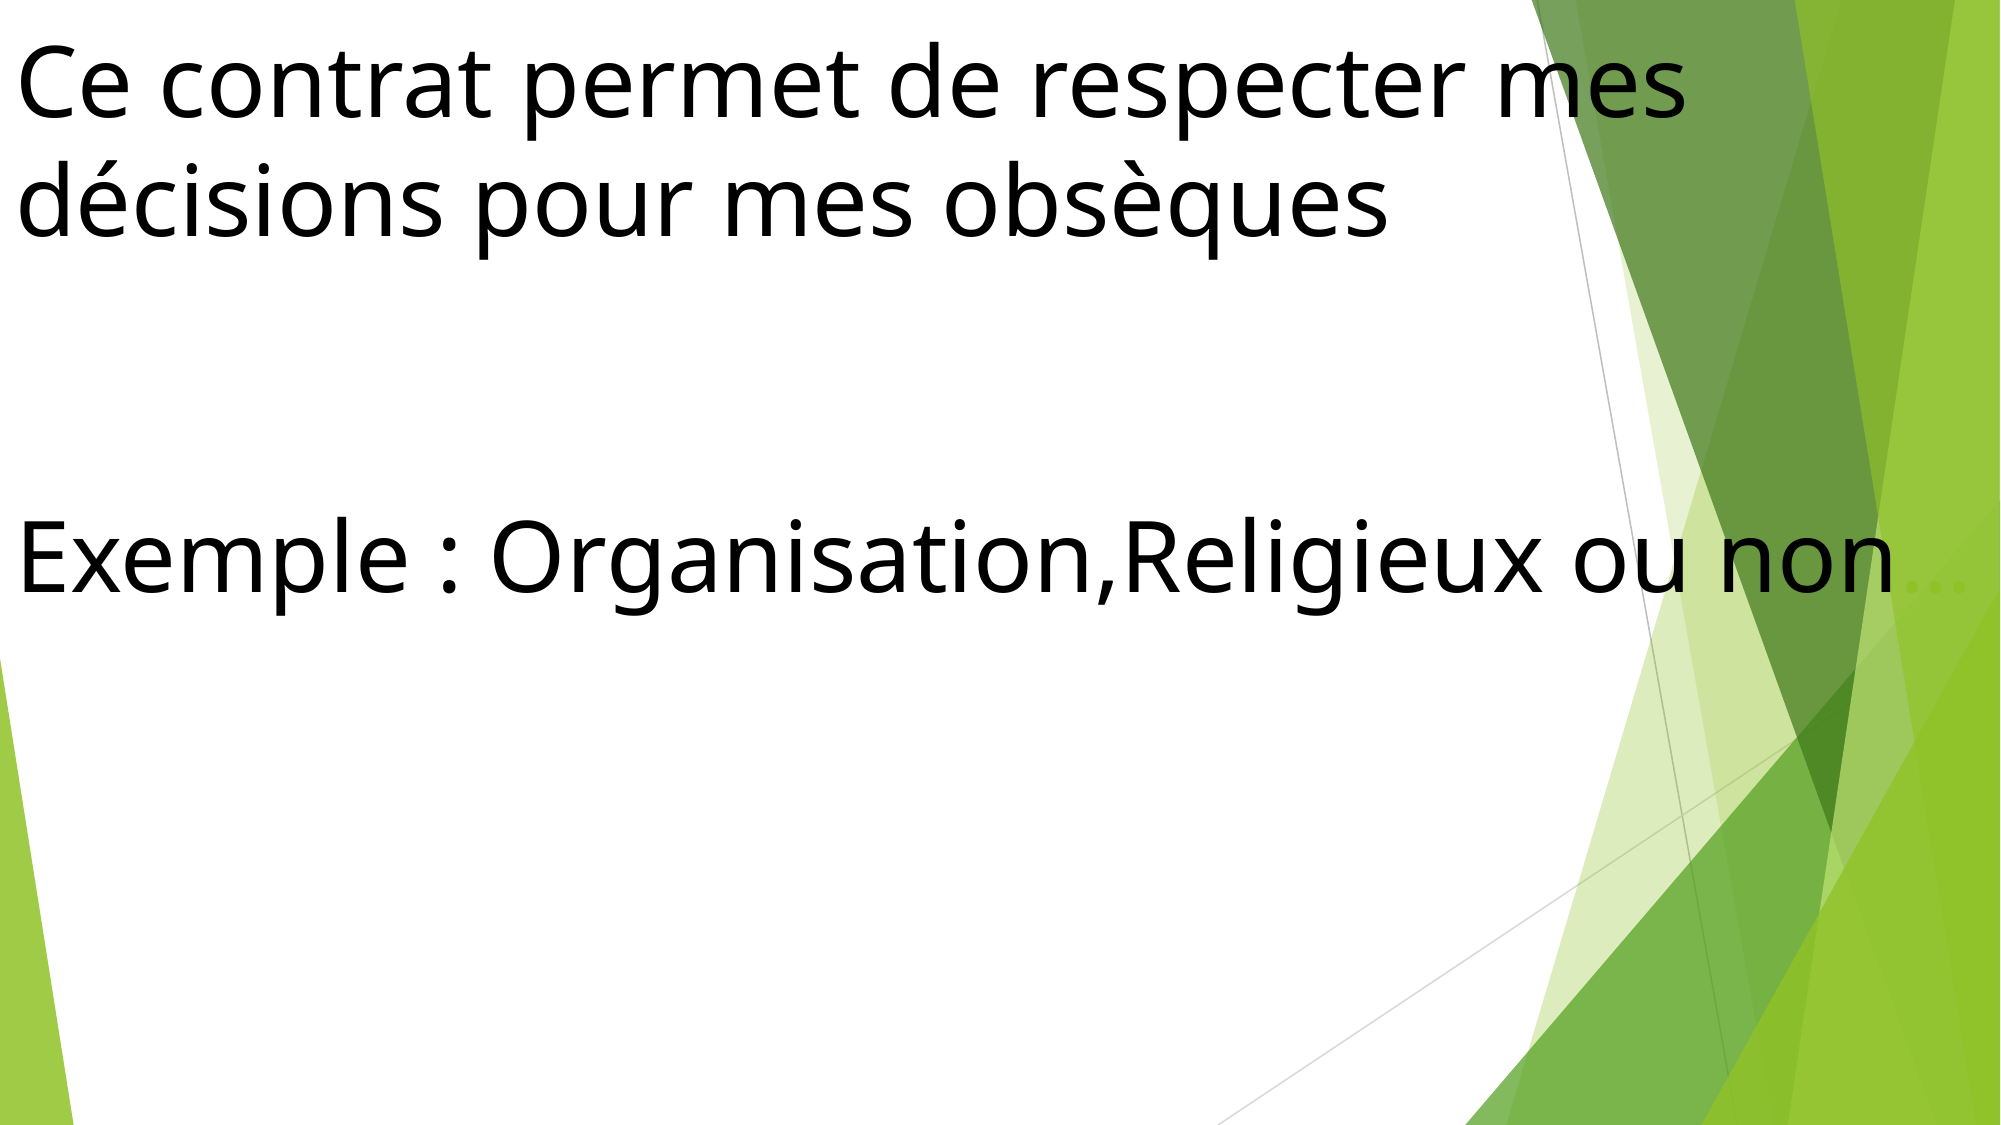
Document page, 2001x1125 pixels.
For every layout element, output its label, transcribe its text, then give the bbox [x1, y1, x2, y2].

title Ce contrat permet de respecter mes décisions pour mes obsèques Exemple : Organisation,Religieux ou non… [0, 10, 2000, 1125]
